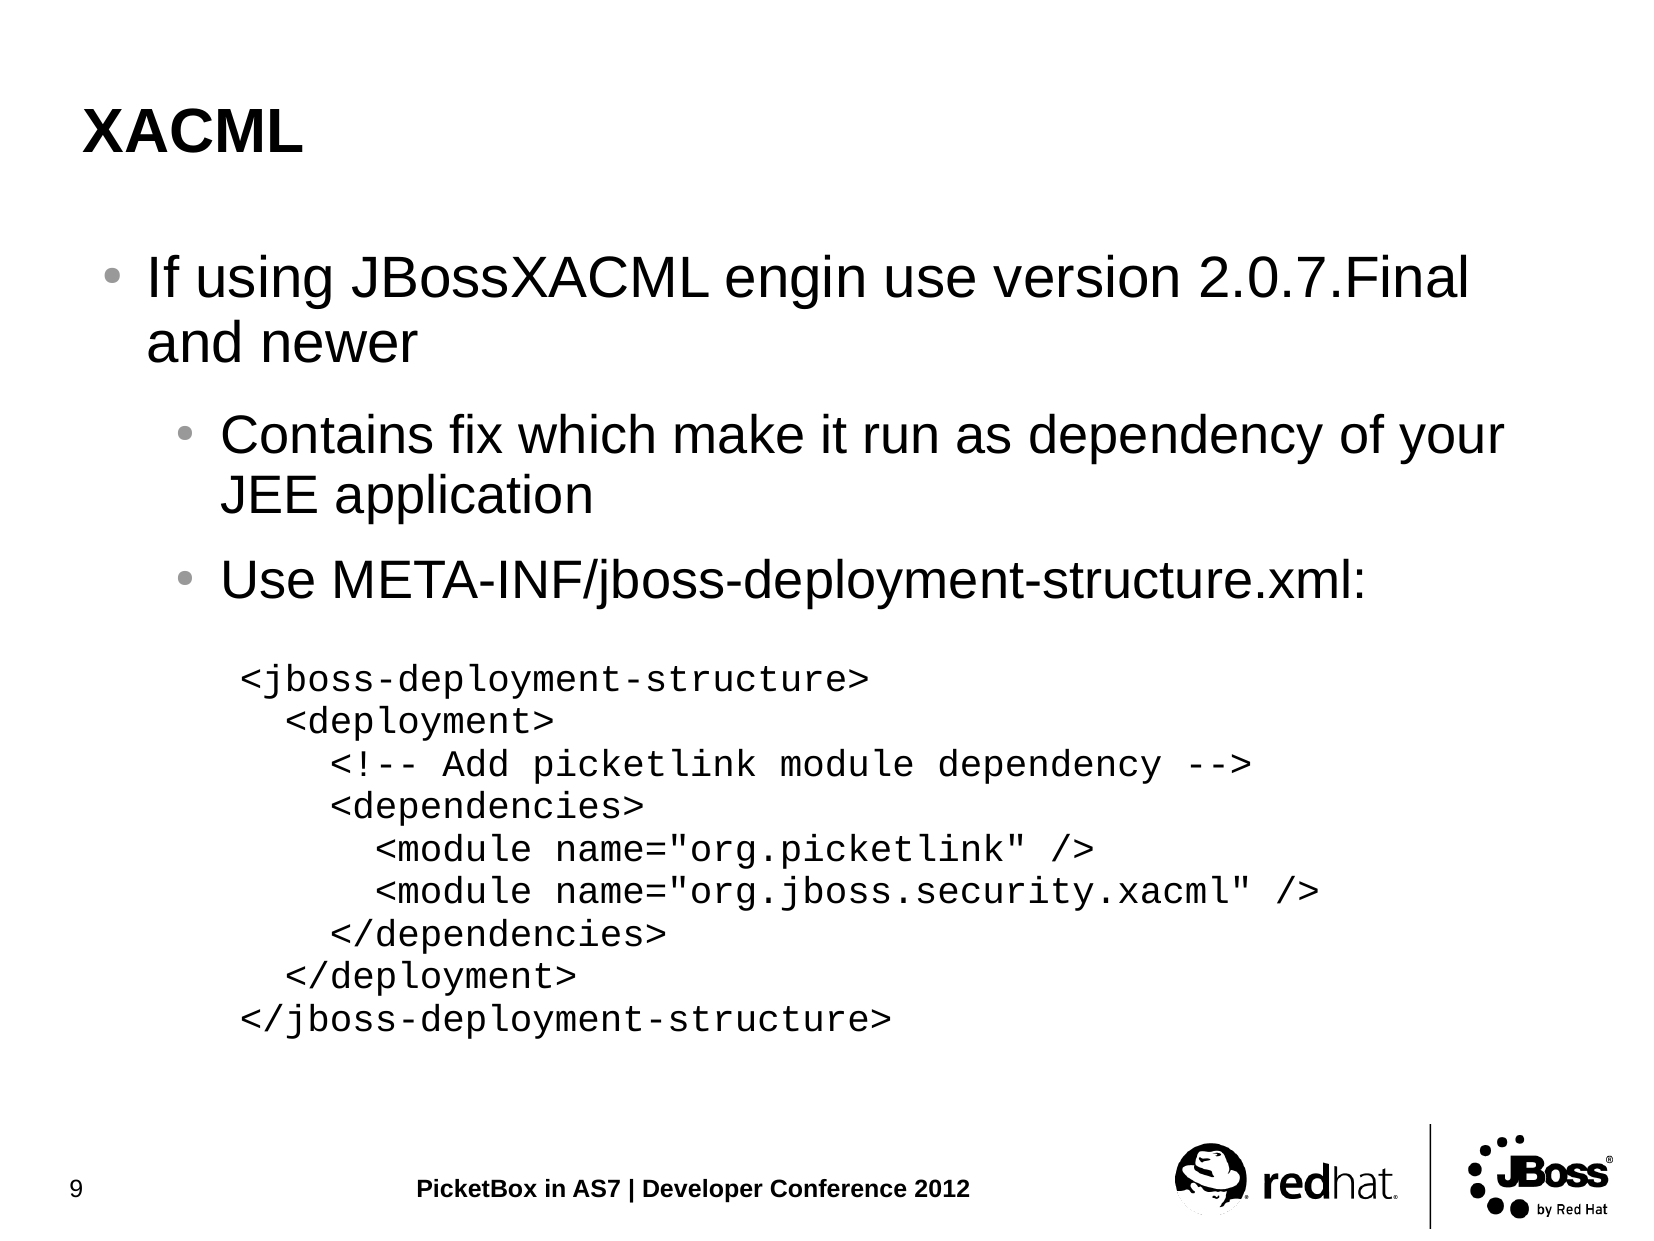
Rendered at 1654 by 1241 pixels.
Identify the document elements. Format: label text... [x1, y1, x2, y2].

picture [1175, 1124, 1613, 1229]
list If using JBossXACML engin use version 2.0.7.Final and newer Contains fix which make it run as dependency of your JEE application Use META-INF/jboss-deployment-structure.xml: [86, 244, 1576, 1039]
title XACML [82, 37, 1571, 226]
text_box <jboss-deployment-structure> <deployment> <!-- Add picketlink module dependency --> <dependencies> <module name="org.picketlink" /> <module name="org.jboss.security.xacml" /> </dependencies> </deployment> </jboss-deployment-structure> [225, 652, 1426, 1088]
